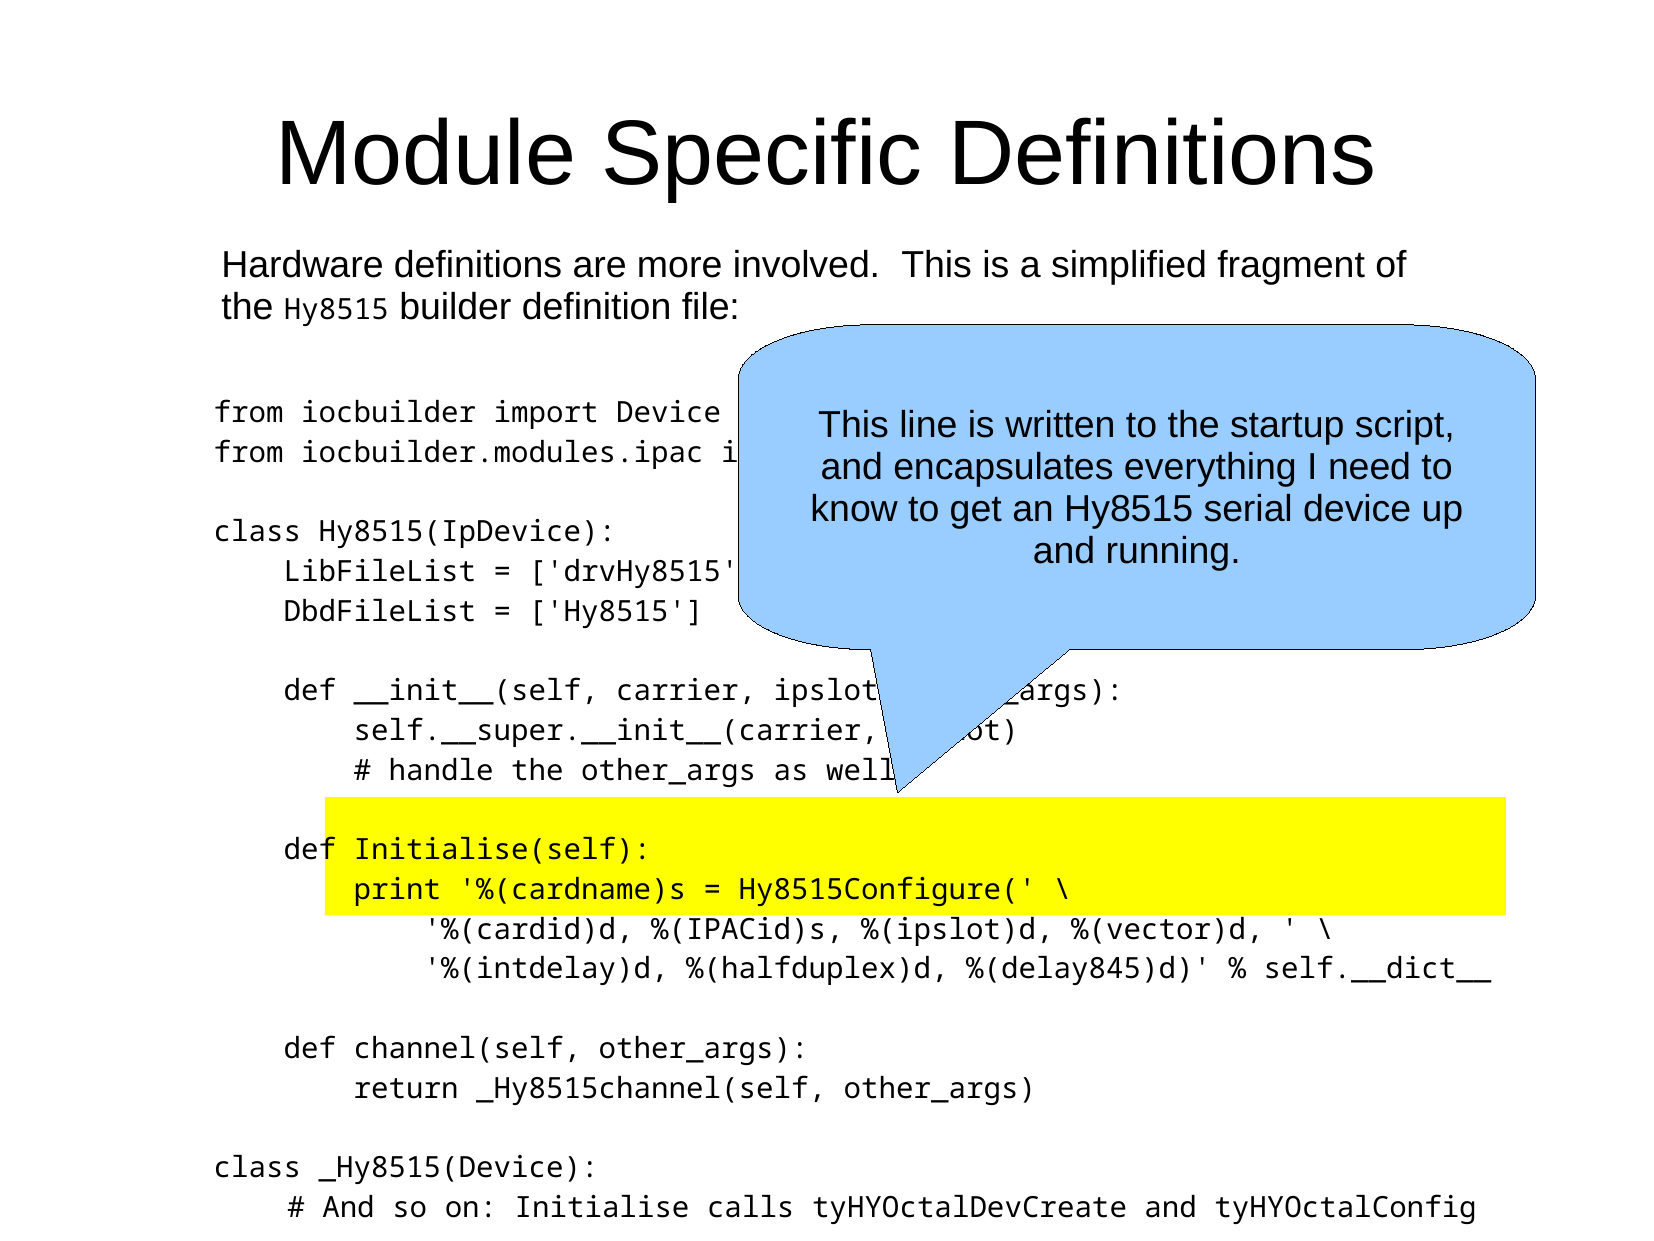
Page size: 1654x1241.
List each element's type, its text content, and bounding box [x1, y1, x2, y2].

text_box This line is written to the startup script, and encapsulates everything I need to know to get an Hy8515 serial device up and running. [738, 324, 1536, 793]
title Module Specific Definitions [82, 49, 1571, 257]
text_box from iocbuilder import Device from iocbuilder.modules.ipac import IpDevice class Hy8515(IpDevice): LibFileList = ['drvHy8515'] DbdFileList = ['Hy8515'] def __init__(self, carrier, ipslot, other_args): self.__super.__init__(carrier, ipslot) # handle the other_args as well def Initialise(self): print '%(cardname)s = Hy8515Configure(' \ '%(cardid)d, %(IPACid)s, %(ipslot)d, %(vector)d, ' \ '%(intdelay)d, %(halfduplex)d, %(delay845)d)' % self.__dict__ def channel(self, other_args): return _Hy8515channel(self, other_args) class _Hy8515(Device): # And so on: Initialise calls tyHYOctalDevCreate and tyHYOctalConfig [198, 383, 1506, 1109]
text_box Hardware definitions are more involved. This is a simplified fragment of the Hy8515 builder definition file: [206, 236, 1477, 336]
